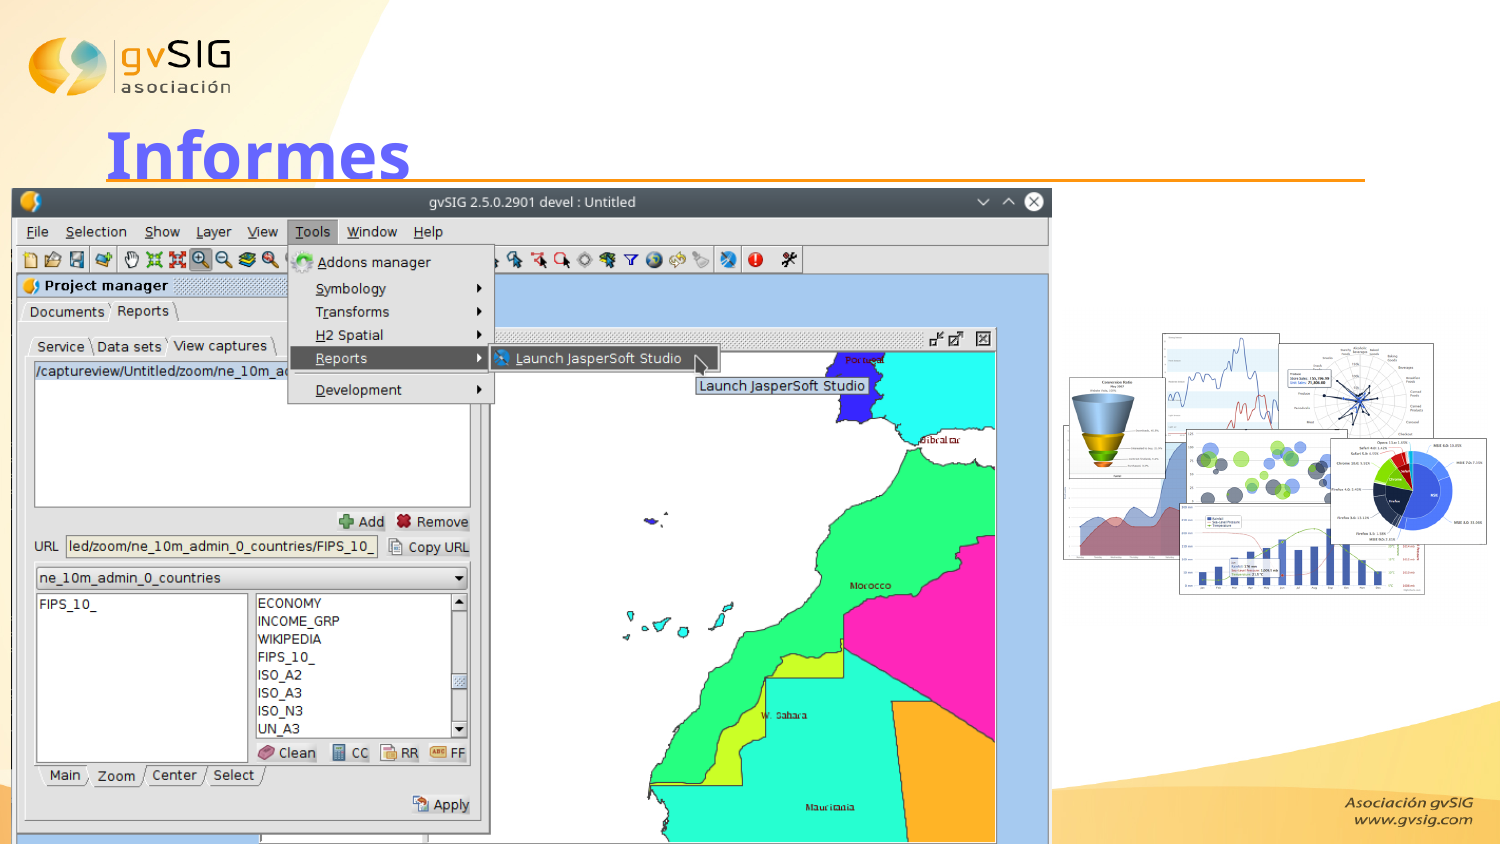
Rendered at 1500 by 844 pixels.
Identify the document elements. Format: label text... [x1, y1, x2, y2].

picture [0, 0, 1500, 844]
title Informes [106, 115, 1457, 193]
